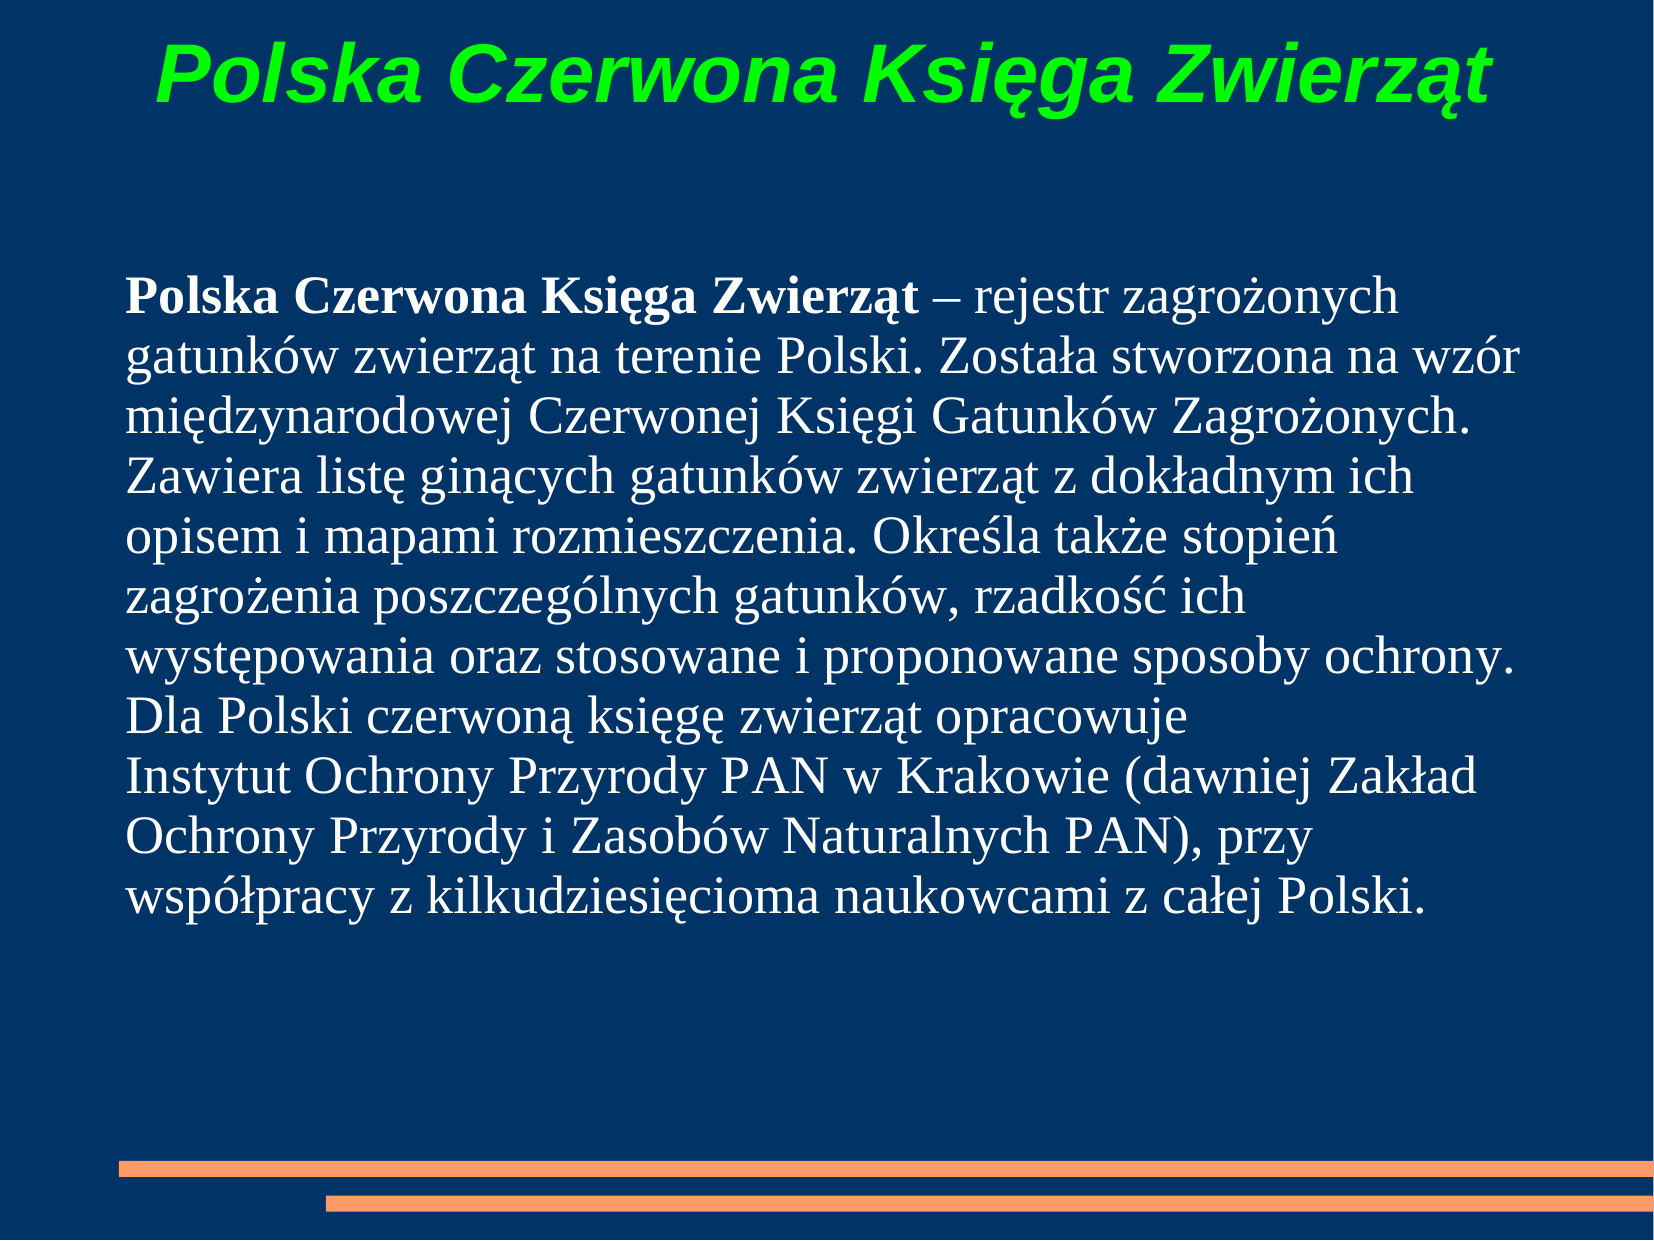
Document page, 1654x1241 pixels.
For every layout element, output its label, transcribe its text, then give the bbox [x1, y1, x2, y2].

list Polska Czerwona Księga Zwierząt – rejestr zagrożonych gatunków zwierząt na terenie Polski. Została stworzona na wzór międzynarodowej Czerwonej Księgi Gatunków Zagrożonych. Zawiera listę ginących gatunków zwierząt z dokładnym ich opisem i mapami rozmieszczenia. Określa także stopień zagrożenia poszczególnych gatunków, rzadkość ich występowania oraz stosowane i proponowane sposoby ochrony. Dla Polski czerwoną księgę zwierząt opracowuje Instytut Ochrony Przyrody PAN w Krakowie (dawniej Zakład Ochrony Przyrody i Zasobów Naturalnych PAN), przy współpracy z kilkudziesięcioma naukowcami z całej Polski. [125, 265, 1565, 1076]
title Polska Czerwona Księga Zwierząt [118, 0, 1531, 178]
